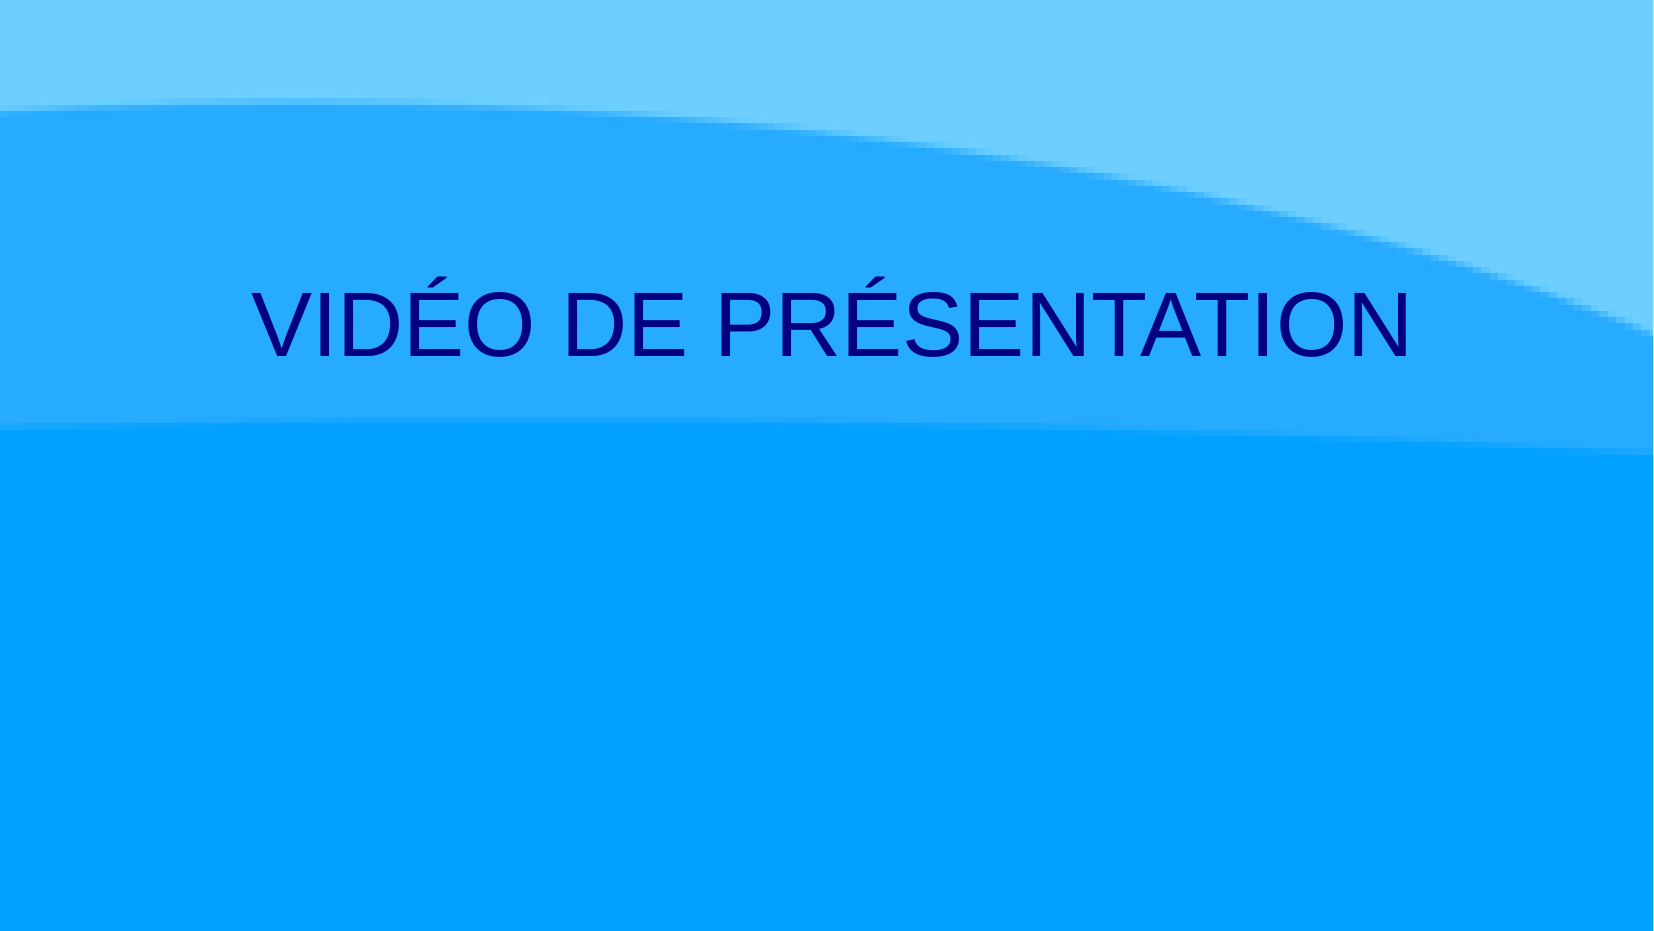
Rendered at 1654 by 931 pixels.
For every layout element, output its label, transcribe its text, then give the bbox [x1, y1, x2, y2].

text_box VIDÉO DE PRÉSENTATION [236, 265, 1625, 798]
picture [0, 0, 1654, 931]
